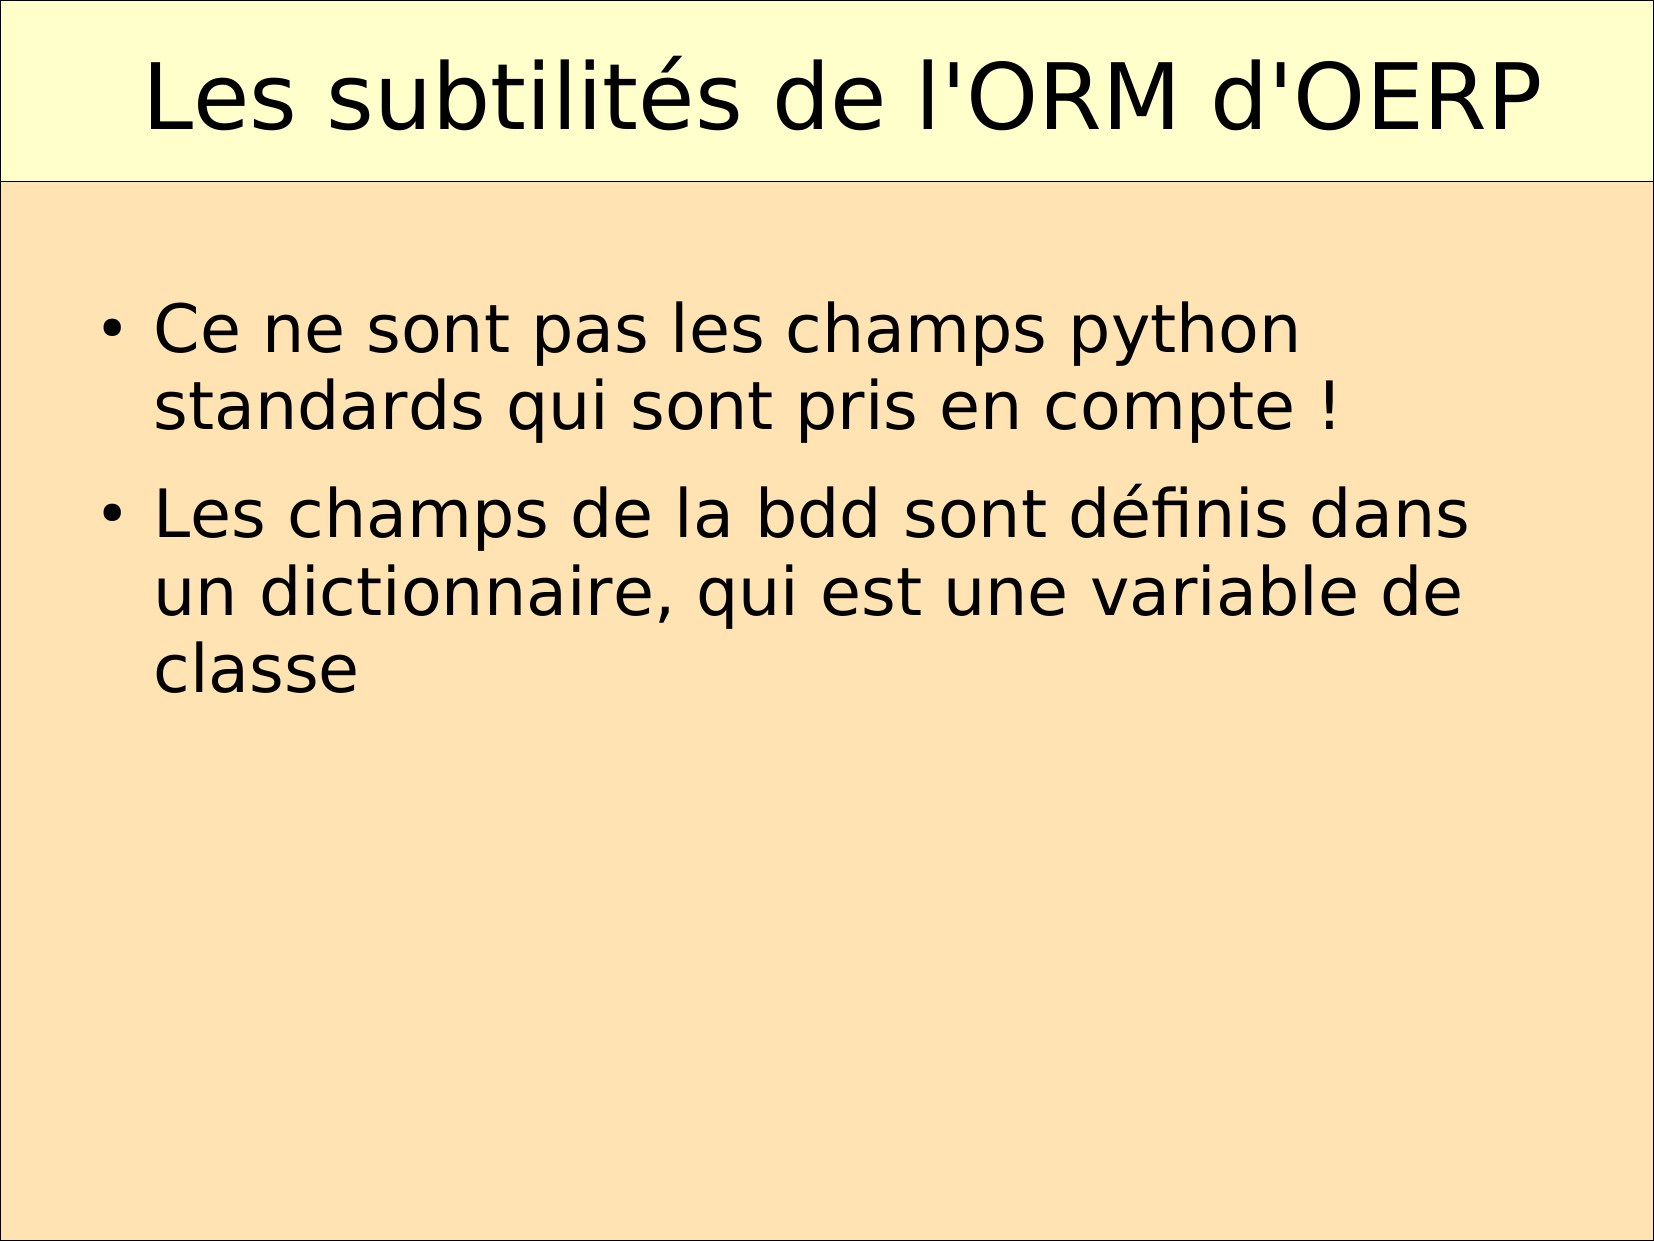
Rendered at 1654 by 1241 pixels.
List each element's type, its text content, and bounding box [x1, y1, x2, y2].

list Ce ne sont pas les champs python standards qui sont pris en compte ! Les champs de la bdd sont définis dans un dictionnaire, qui est une variable de classe [82, 290, 1571, 1094]
title Les subtilités de l'ORM d'OERP [135, 37, 1552, 158]
